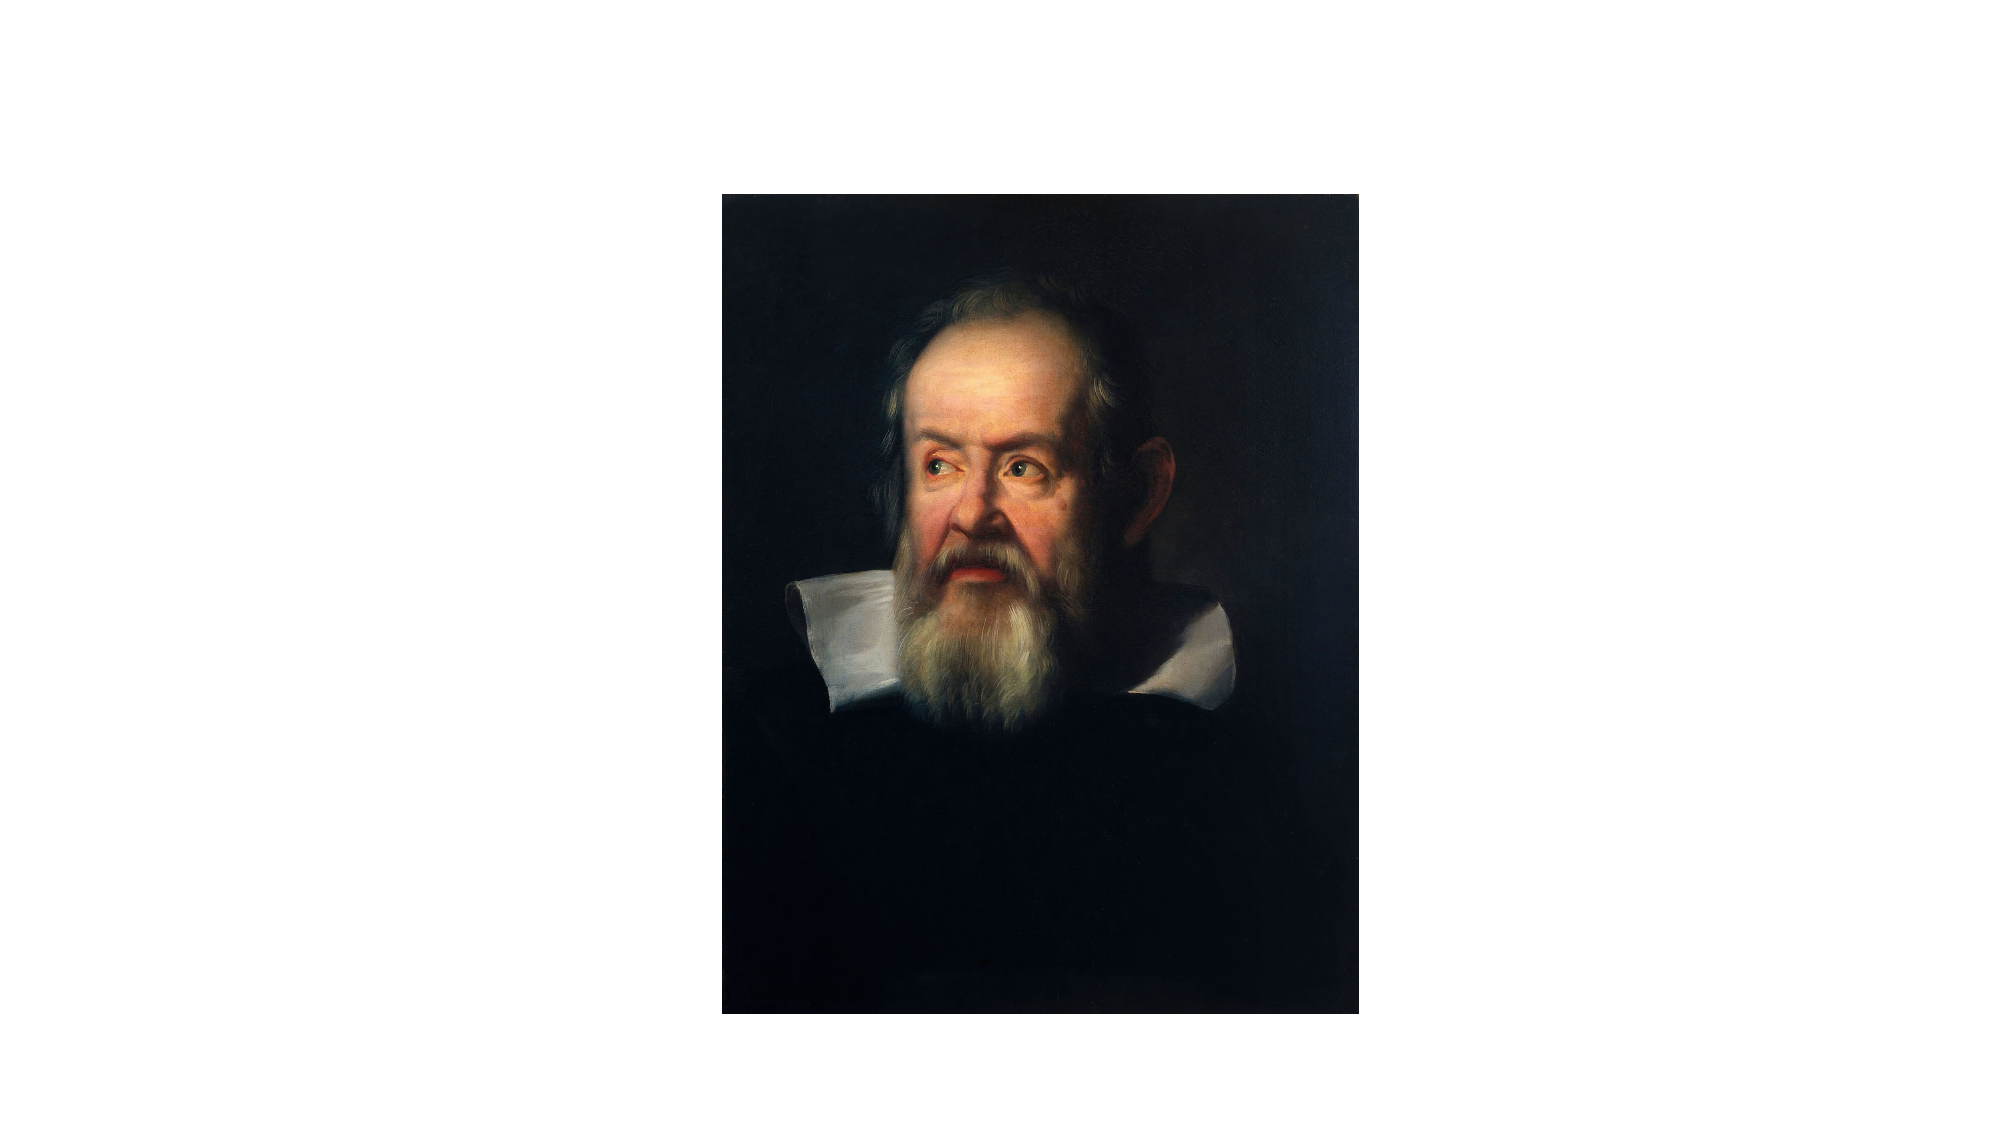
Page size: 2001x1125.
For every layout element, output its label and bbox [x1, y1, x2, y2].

picture [722, 194, 1359, 1014]
